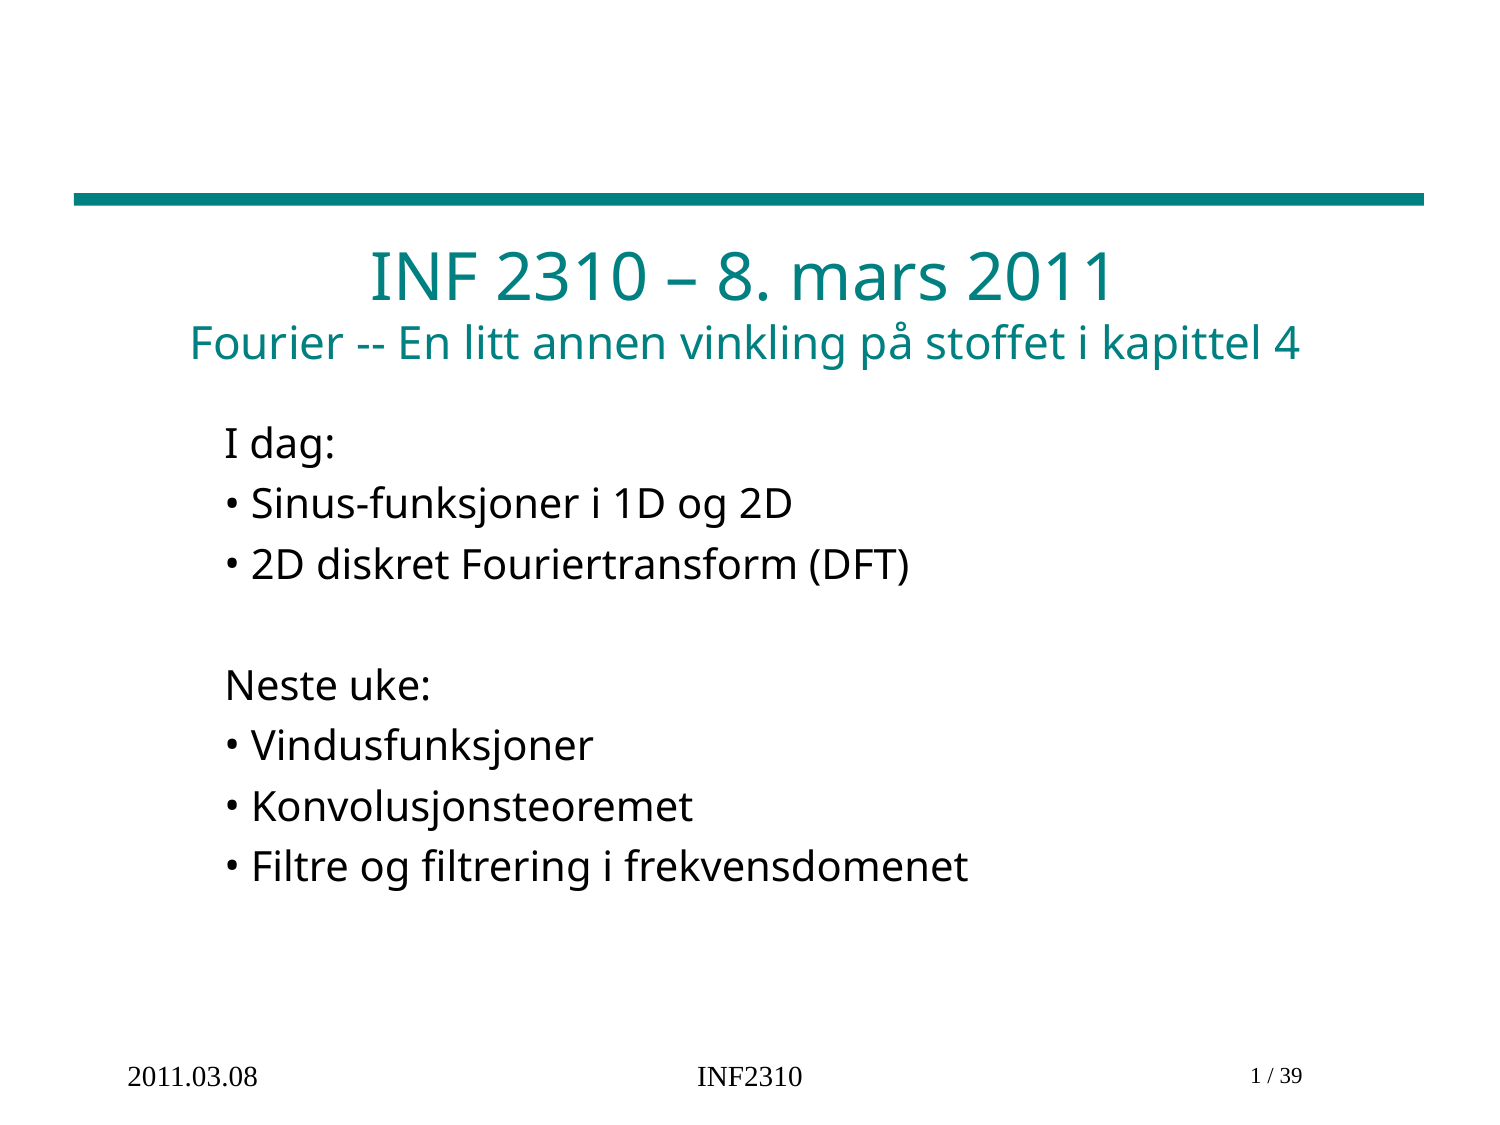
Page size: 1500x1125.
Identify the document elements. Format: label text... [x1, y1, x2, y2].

title INF 2310 – 8. mars 2011 Fourier -- En litt annen vinkling på stoffet i kapittel 4 [107, 207, 1383, 396]
text_box INF2310 [512, 1049, 988, 1101]
text_box I dag: Sinus-funksjoner i 1D og 2D 2D diskret Fouriertransform (DFT) Neste uke: Vindusfunksjoner Konvolusjonsteoremet Filtre og filtrering i frekvensdomenet [209, 409, 1260, 946]
